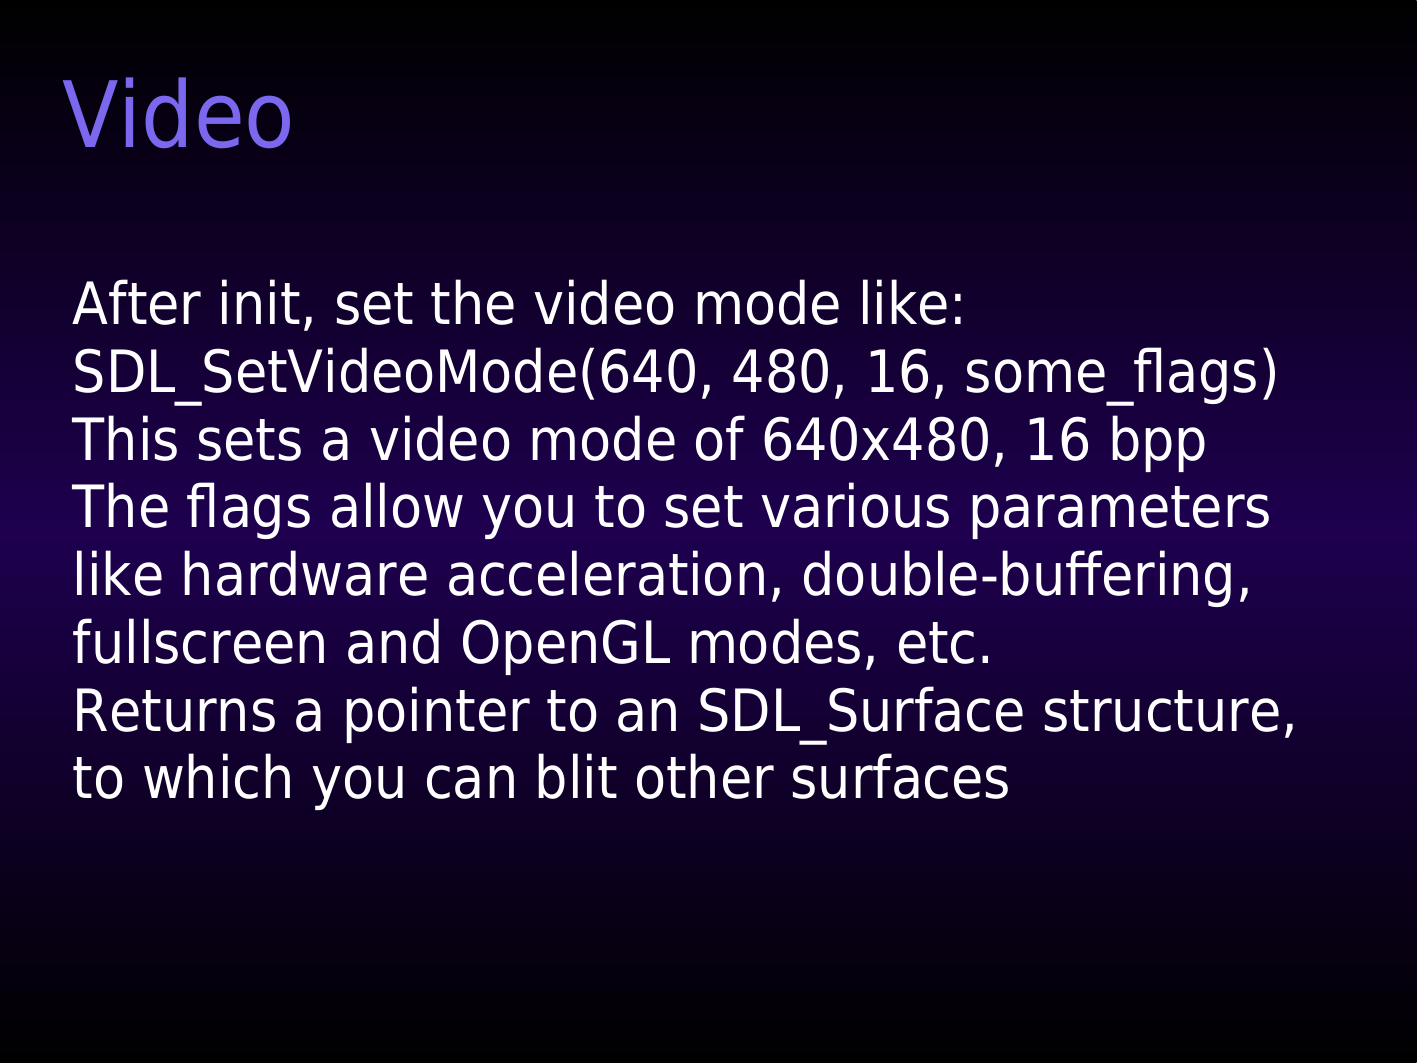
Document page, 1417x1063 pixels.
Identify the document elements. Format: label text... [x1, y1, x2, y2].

text_box Video [62, 62, 1334, 170]
text_box After init, set the video mode like: SDL_SetVideoMode(640, 480, 16, some_flags) This sets a video mode of 640x480, 16 bpp The flags allow you to set various parameters like hardware acceleration, double-buffering, fullscreen and OpenGL modes, etc. Returns a pointer to an SDL_Surface structure, to which you can blit other surfaces [72, 270, 1344, 1016]
